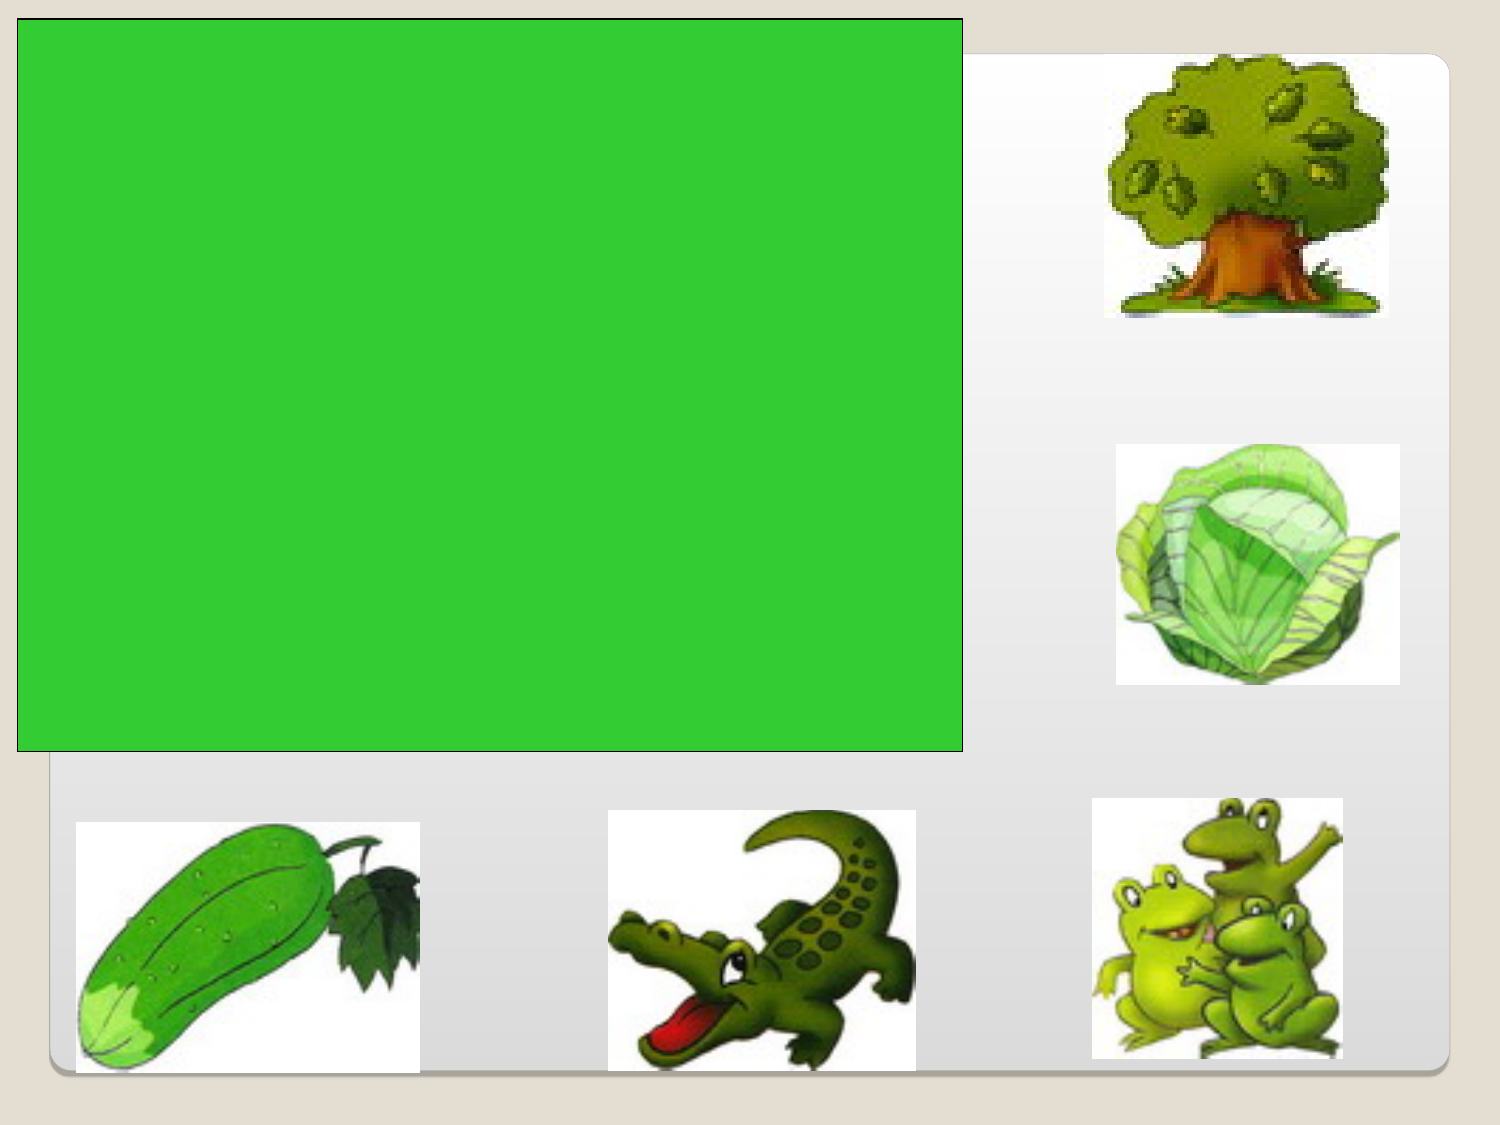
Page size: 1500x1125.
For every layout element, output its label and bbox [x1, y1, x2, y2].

picture [1092, 798, 1343, 1059]
picture [76, 822, 420, 1073]
picture [1104, 54, 1389, 318]
picture [608, 810, 916, 1071]
text_box [17, 19, 963, 752]
picture [1116, 444, 1400, 685]
